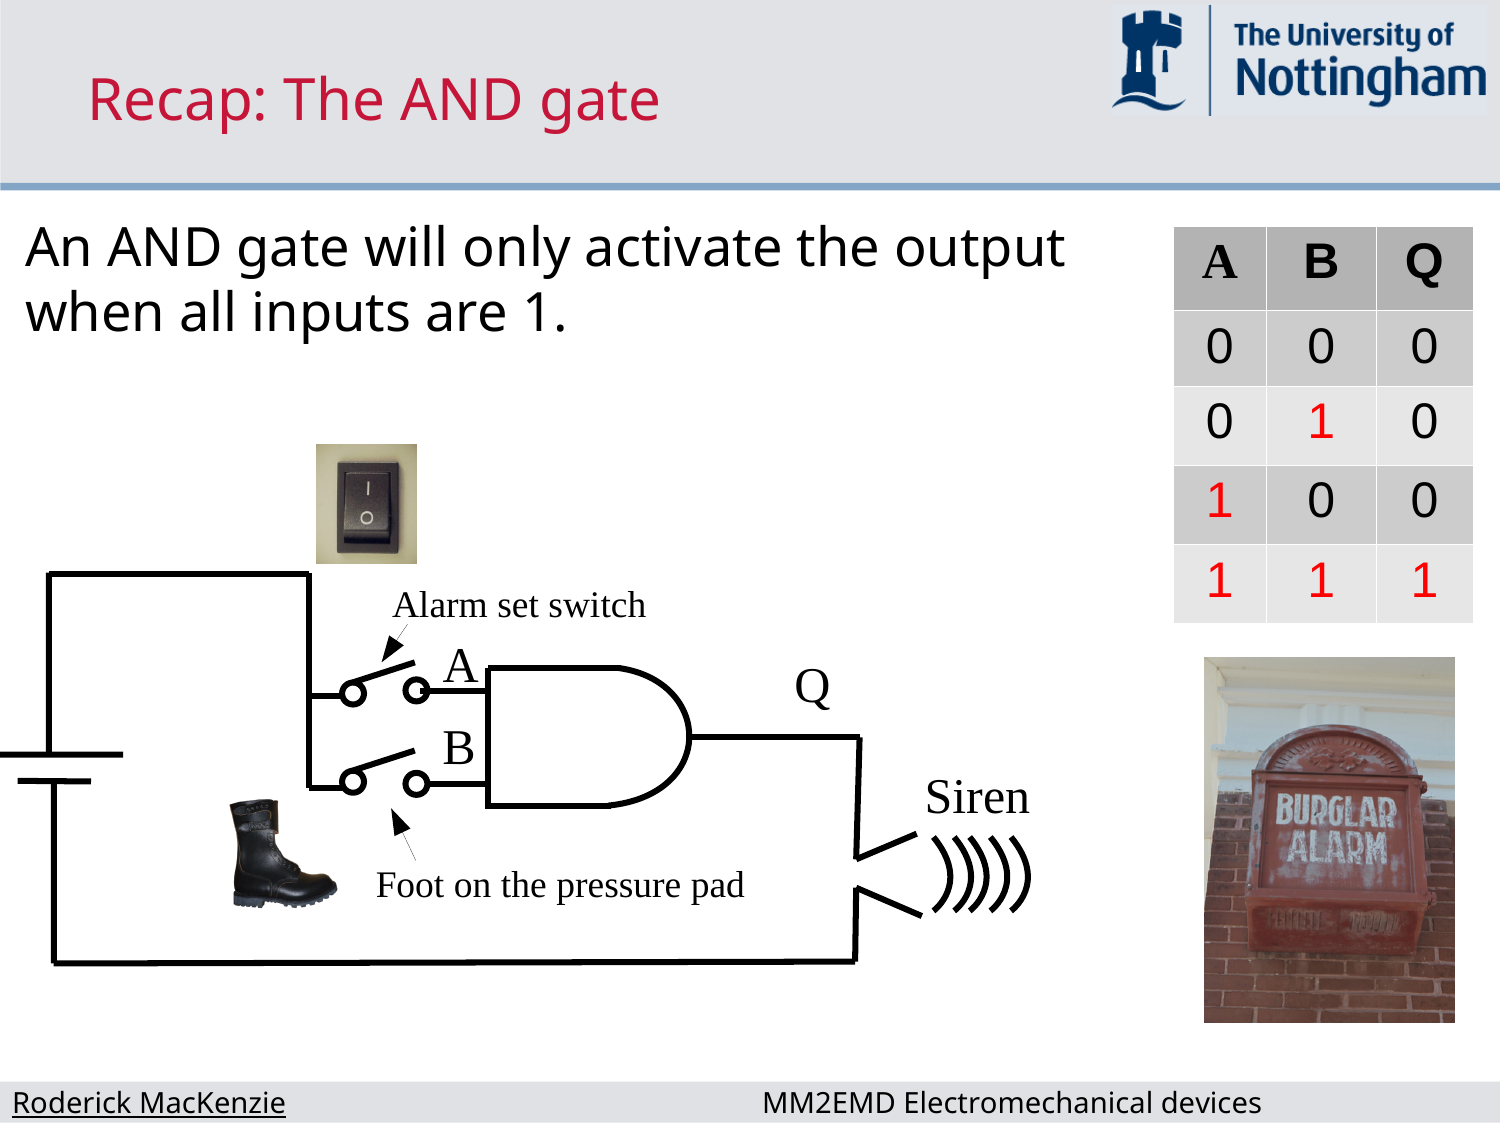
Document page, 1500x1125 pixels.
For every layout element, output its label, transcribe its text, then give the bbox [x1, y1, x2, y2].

table_cell 1 [1174, 466, 1266, 544]
table_cell 1 [1267, 387, 1376, 465]
text_box Foot on the pressure pad [361, 852, 761, 913]
text_box B [427, 707, 488, 782]
table_cell 0 [1377, 387, 1473, 465]
table_cell 0 [1174, 311, 1266, 386]
table_cell 1 [1377, 545, 1473, 623]
picture [1111, 4, 1487, 116]
text_box Siren [909, 756, 1046, 832]
title Recap: The AND gate [72, 45, 1311, 151]
text_box Q [779, 644, 840, 720]
table_cell 0 [1377, 466, 1473, 544]
picture [1204, 657, 1455, 1023]
table_header A [1174, 227, 1266, 310]
picture [223, 792, 343, 914]
text_box An AND gate will only activate the output when all inputs are 1. [10, 204, 1221, 350]
text_box A [427, 625, 489, 701]
table_cell 0 [1267, 311, 1376, 386]
table_header Q [1377, 227, 1473, 310]
text_box Alarm set switch [377, 572, 662, 632]
table_cell 0 [1267, 466, 1376, 544]
table_cell 0 [1377, 311, 1473, 386]
table_cell 0 [1174, 387, 1266, 465]
picture [316, 444, 417, 564]
table_header B [1267, 227, 1376, 310]
table_cell 1 [1174, 545, 1266, 623]
table_cell 1 [1267, 545, 1376, 623]
